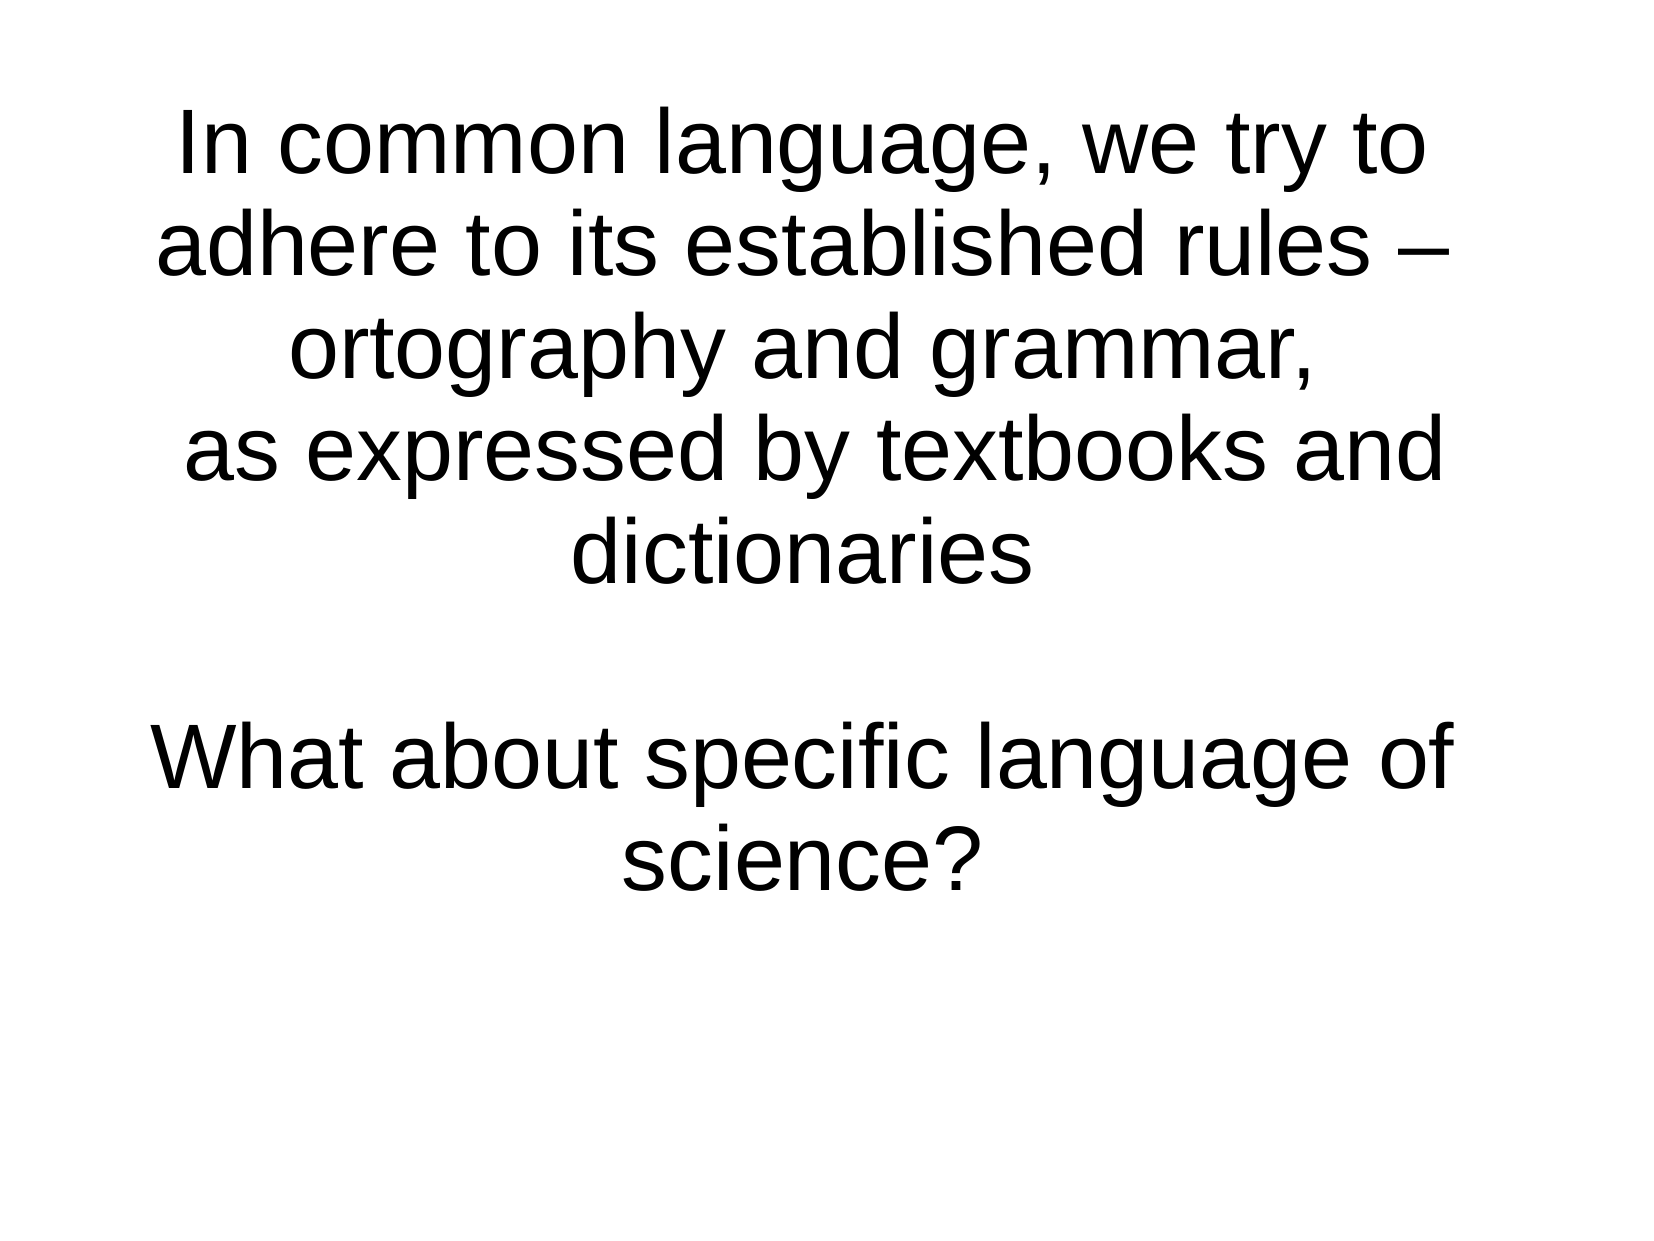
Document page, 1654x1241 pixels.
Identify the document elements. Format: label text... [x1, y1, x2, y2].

title In common language, we try to adhere to its established rules – ortography and grammar, as expressed by textbooks and dictionaries What about specific language of science? [59, 90, 1548, 911]
subtitle [82, 290, 1538, 1010]
